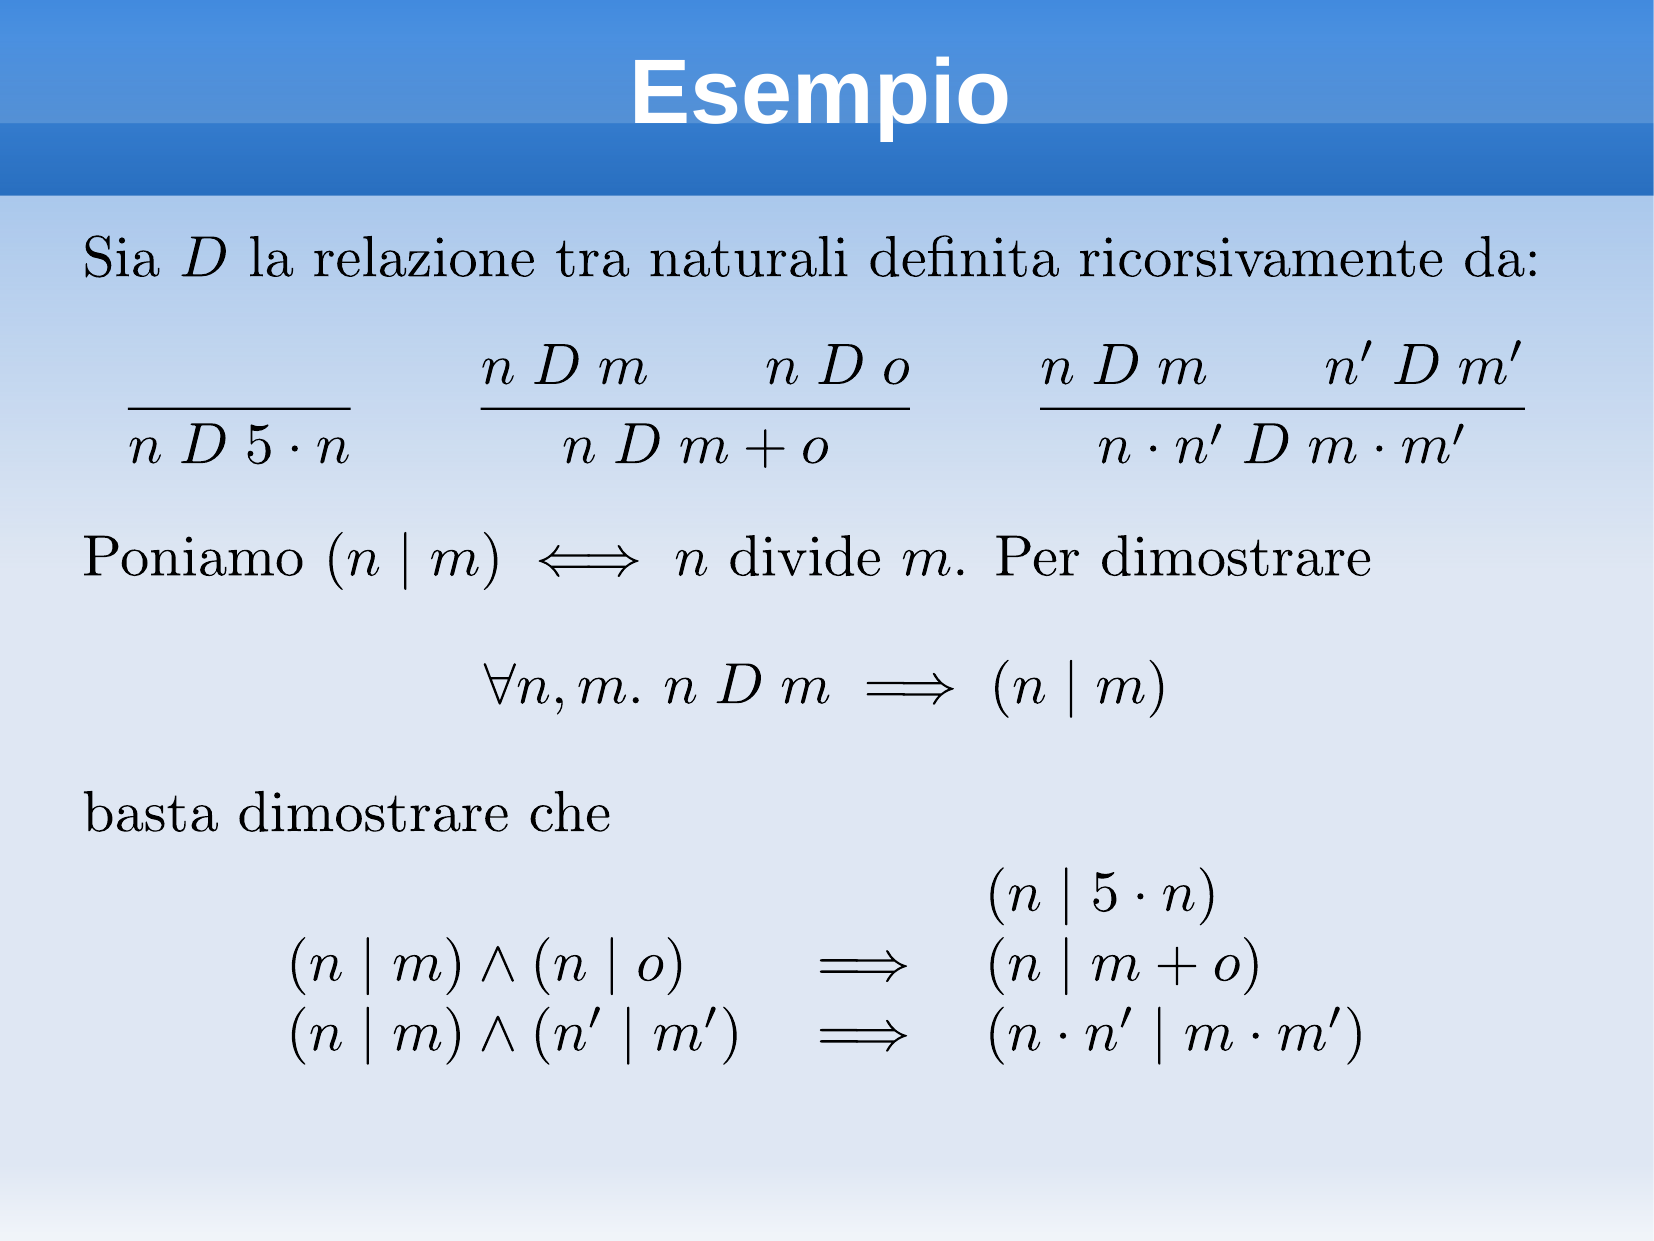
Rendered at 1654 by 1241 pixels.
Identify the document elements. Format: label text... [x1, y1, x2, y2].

title Esempio [76, 0, 1565, 188]
list [82, 290, 1571, 1109]
text_box [82, 235, 1541, 1065]
picture [0, 0, 1654, 1241]
